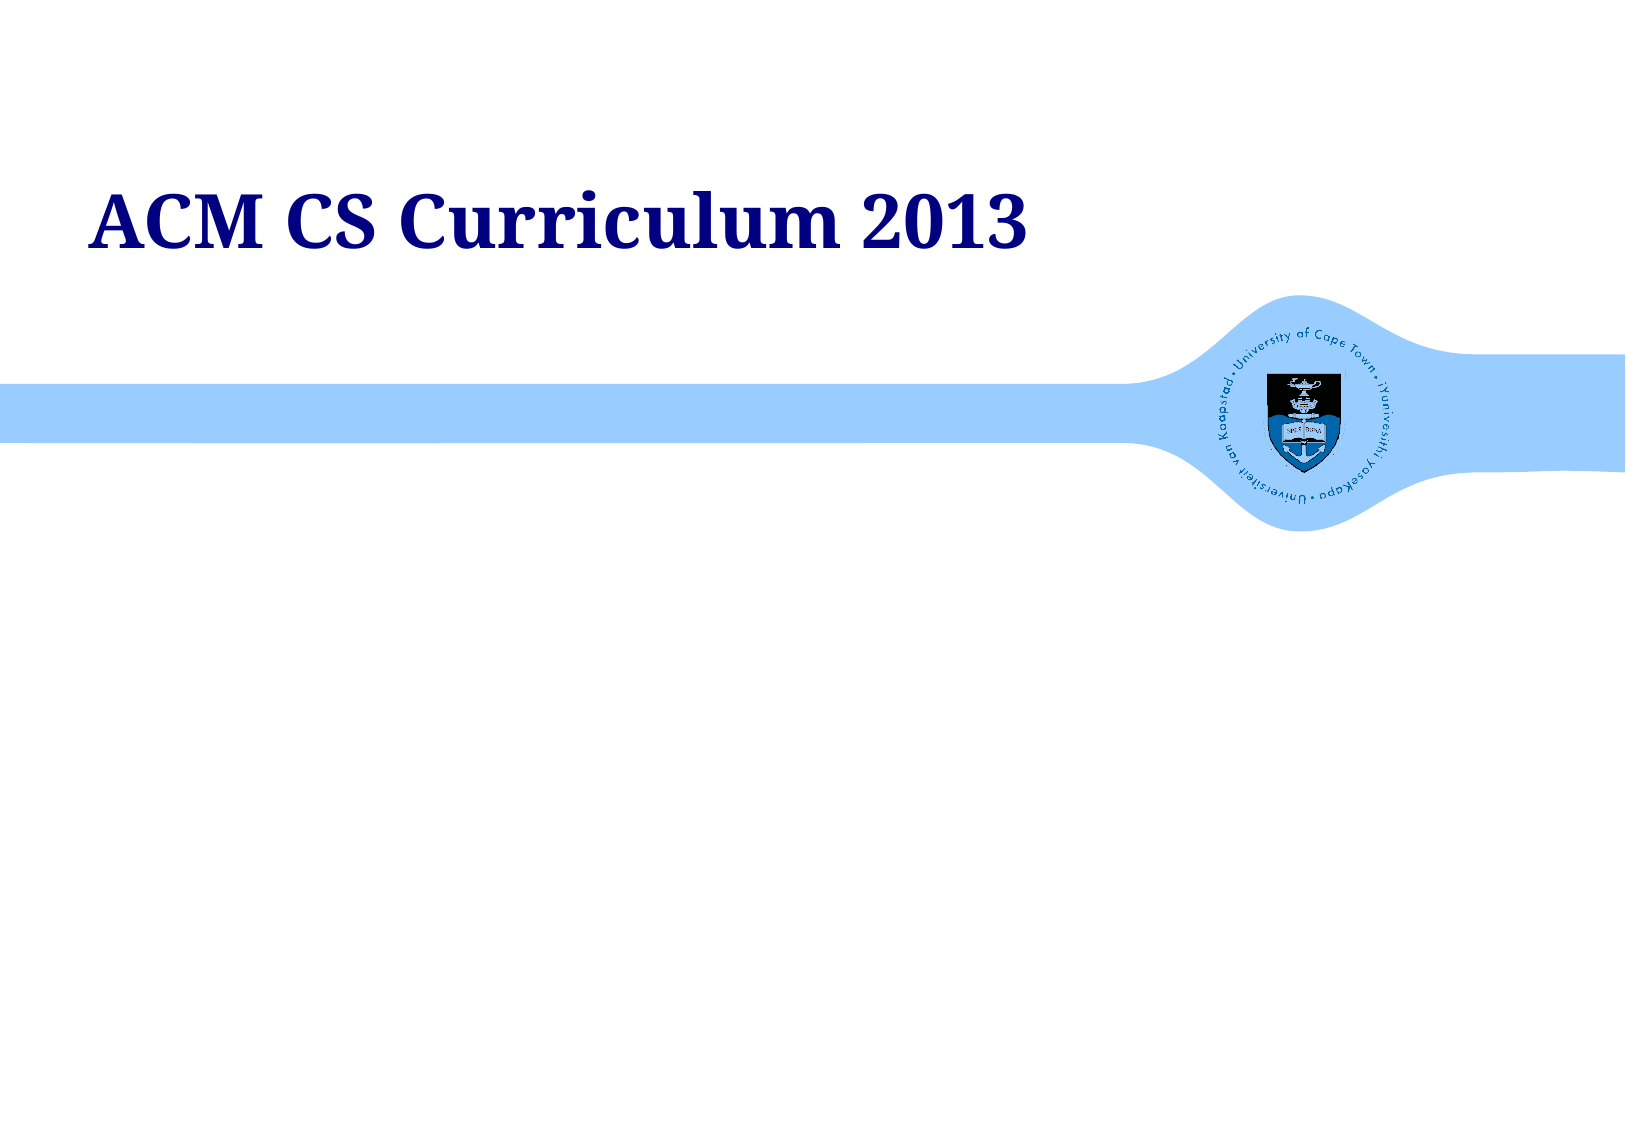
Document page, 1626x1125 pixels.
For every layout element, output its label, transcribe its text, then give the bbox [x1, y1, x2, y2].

picture [1178, 305, 1416, 527]
title ACM CS Curriculum 2013 [88, 88, 1133, 352]
